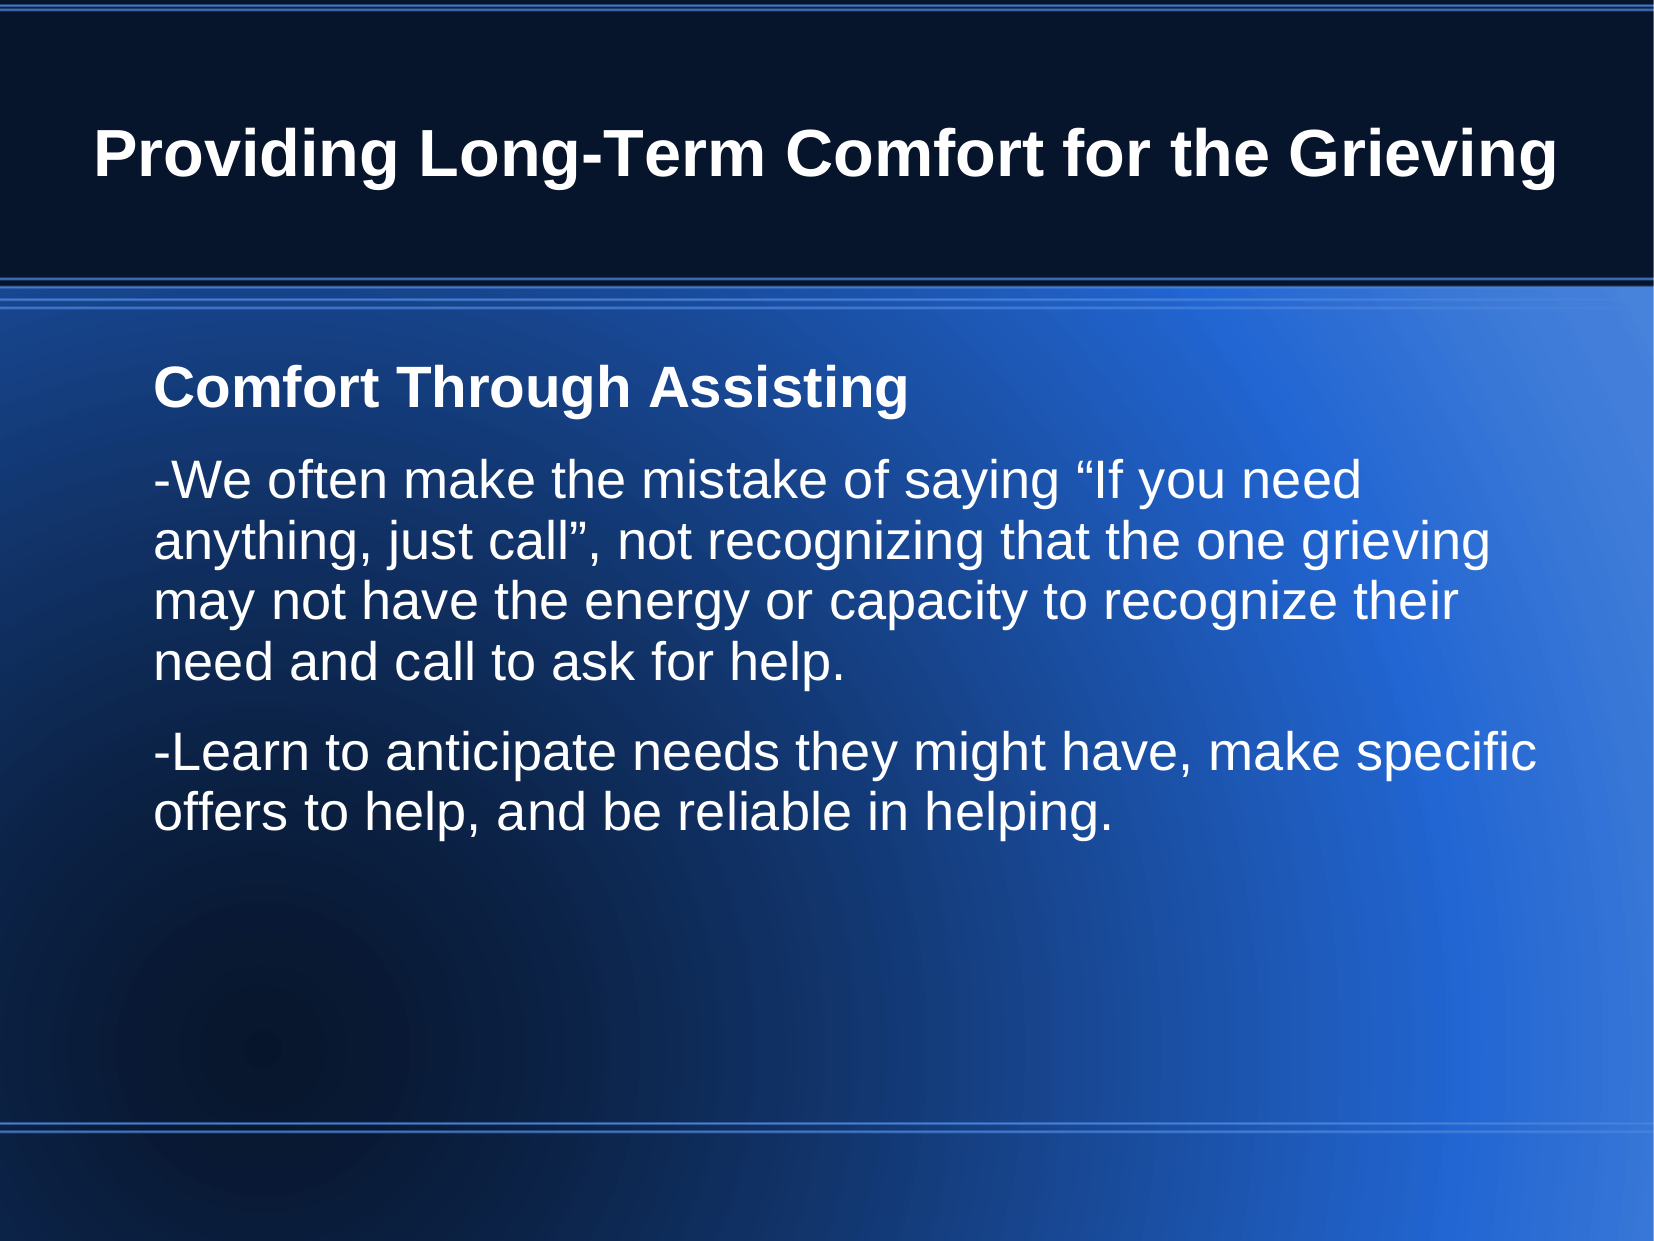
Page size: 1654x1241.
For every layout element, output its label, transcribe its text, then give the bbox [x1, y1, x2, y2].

list Comfort Through Assisting -We often make the mistake of saying “If you need anything, just call”, not recognizing that the one grieving may not have the energy or capacity to recognize their need and call to ask for help. -Learn to anticipate needs they might have, make specific offers to help, and be reliable in helping. [82, 355, 1571, 1058]
title Providing Long-Term Comfort for the Grieving [82, 49, 1571, 257]
picture [0, 0, 1654, 1241]
